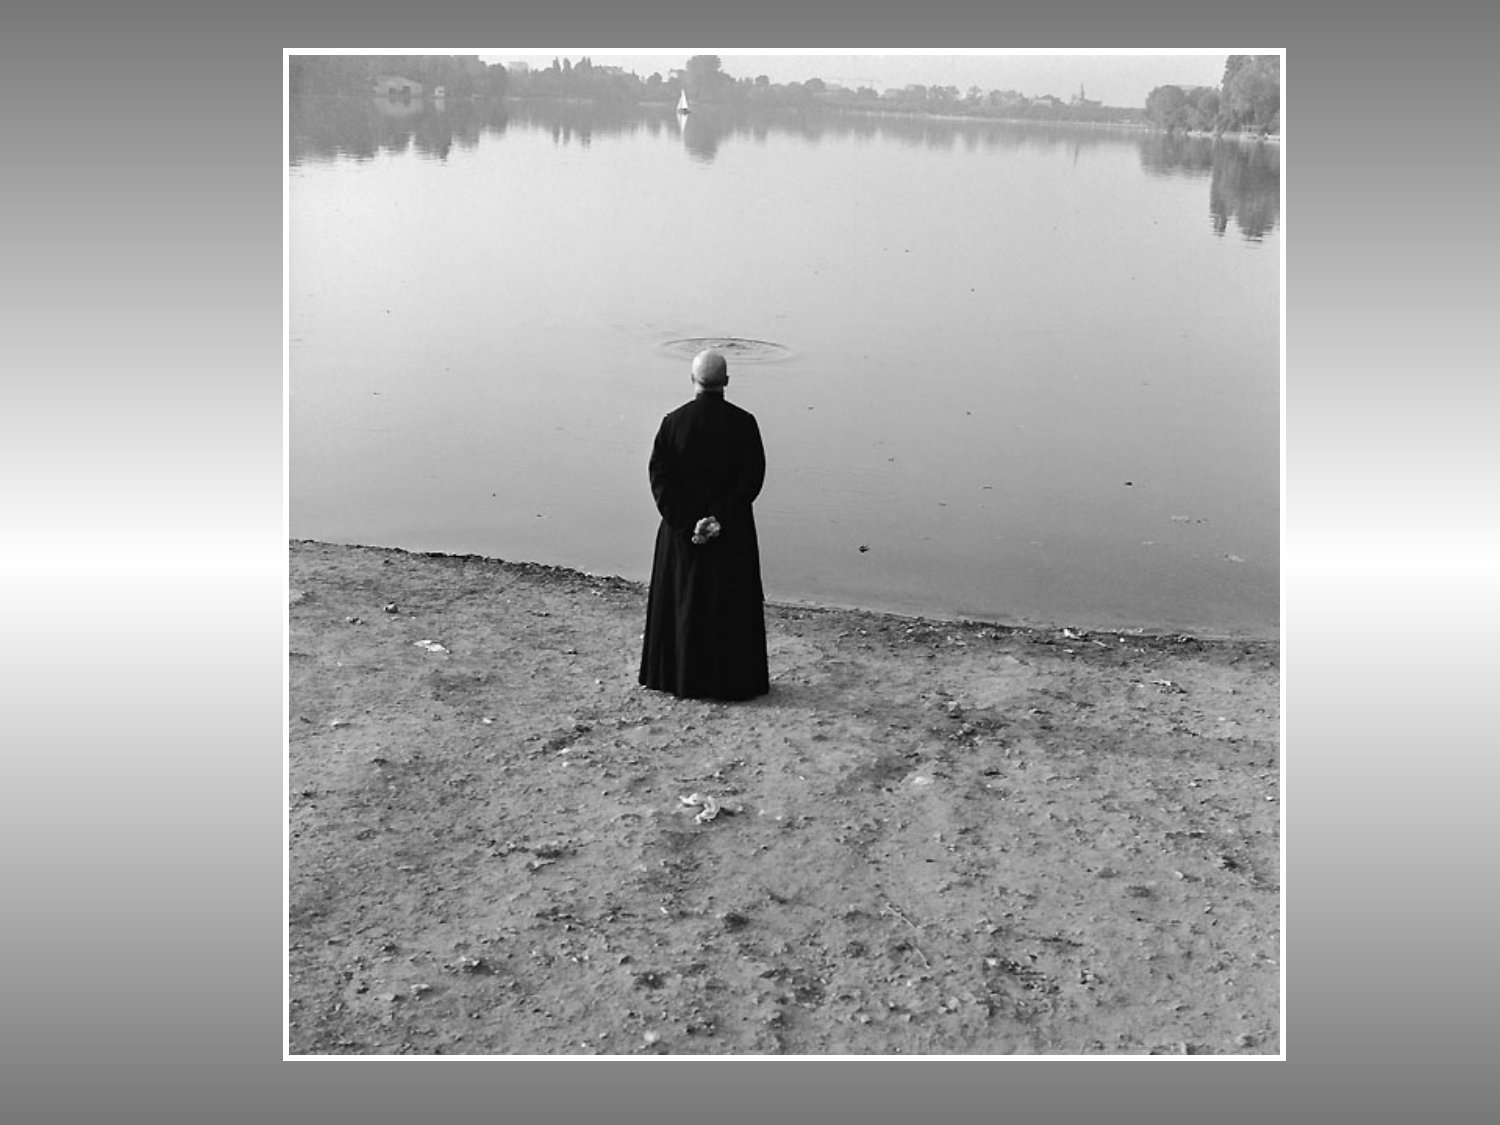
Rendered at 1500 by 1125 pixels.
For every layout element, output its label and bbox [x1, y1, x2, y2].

picture [289, 54, 1280, 1055]
